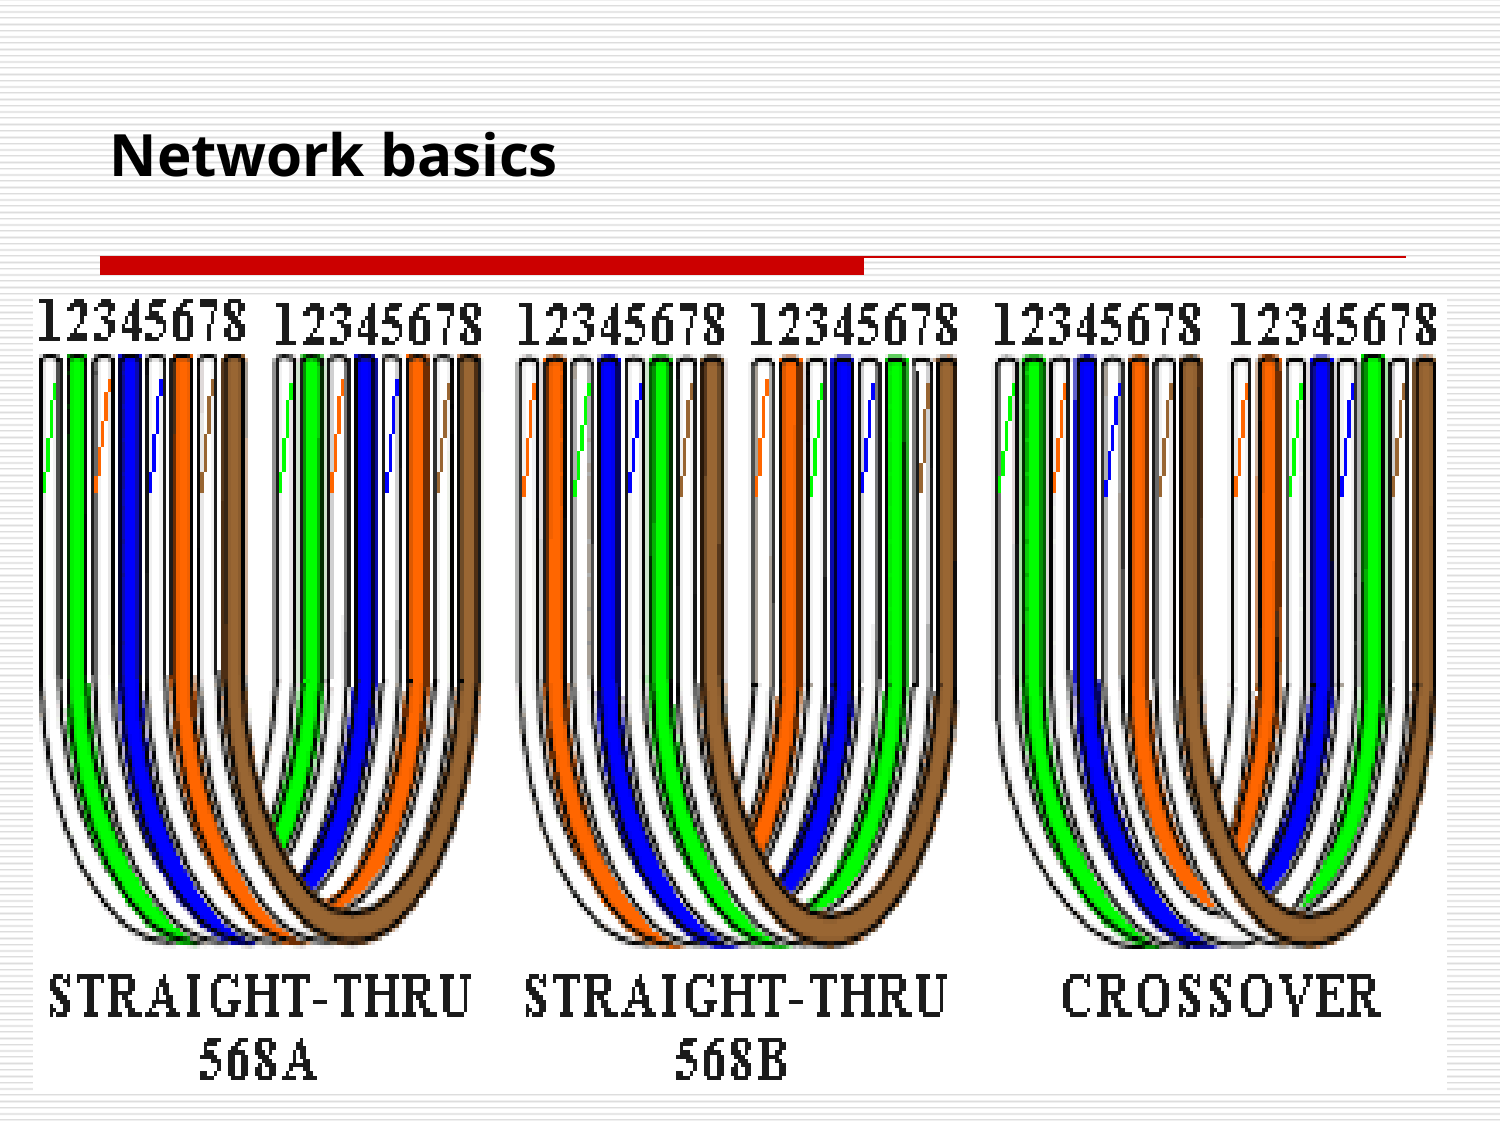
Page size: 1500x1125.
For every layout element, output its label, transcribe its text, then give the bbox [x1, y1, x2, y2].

picture [0, 0, 1500, 1125]
title Network basics [95, 57, 1371, 201]
